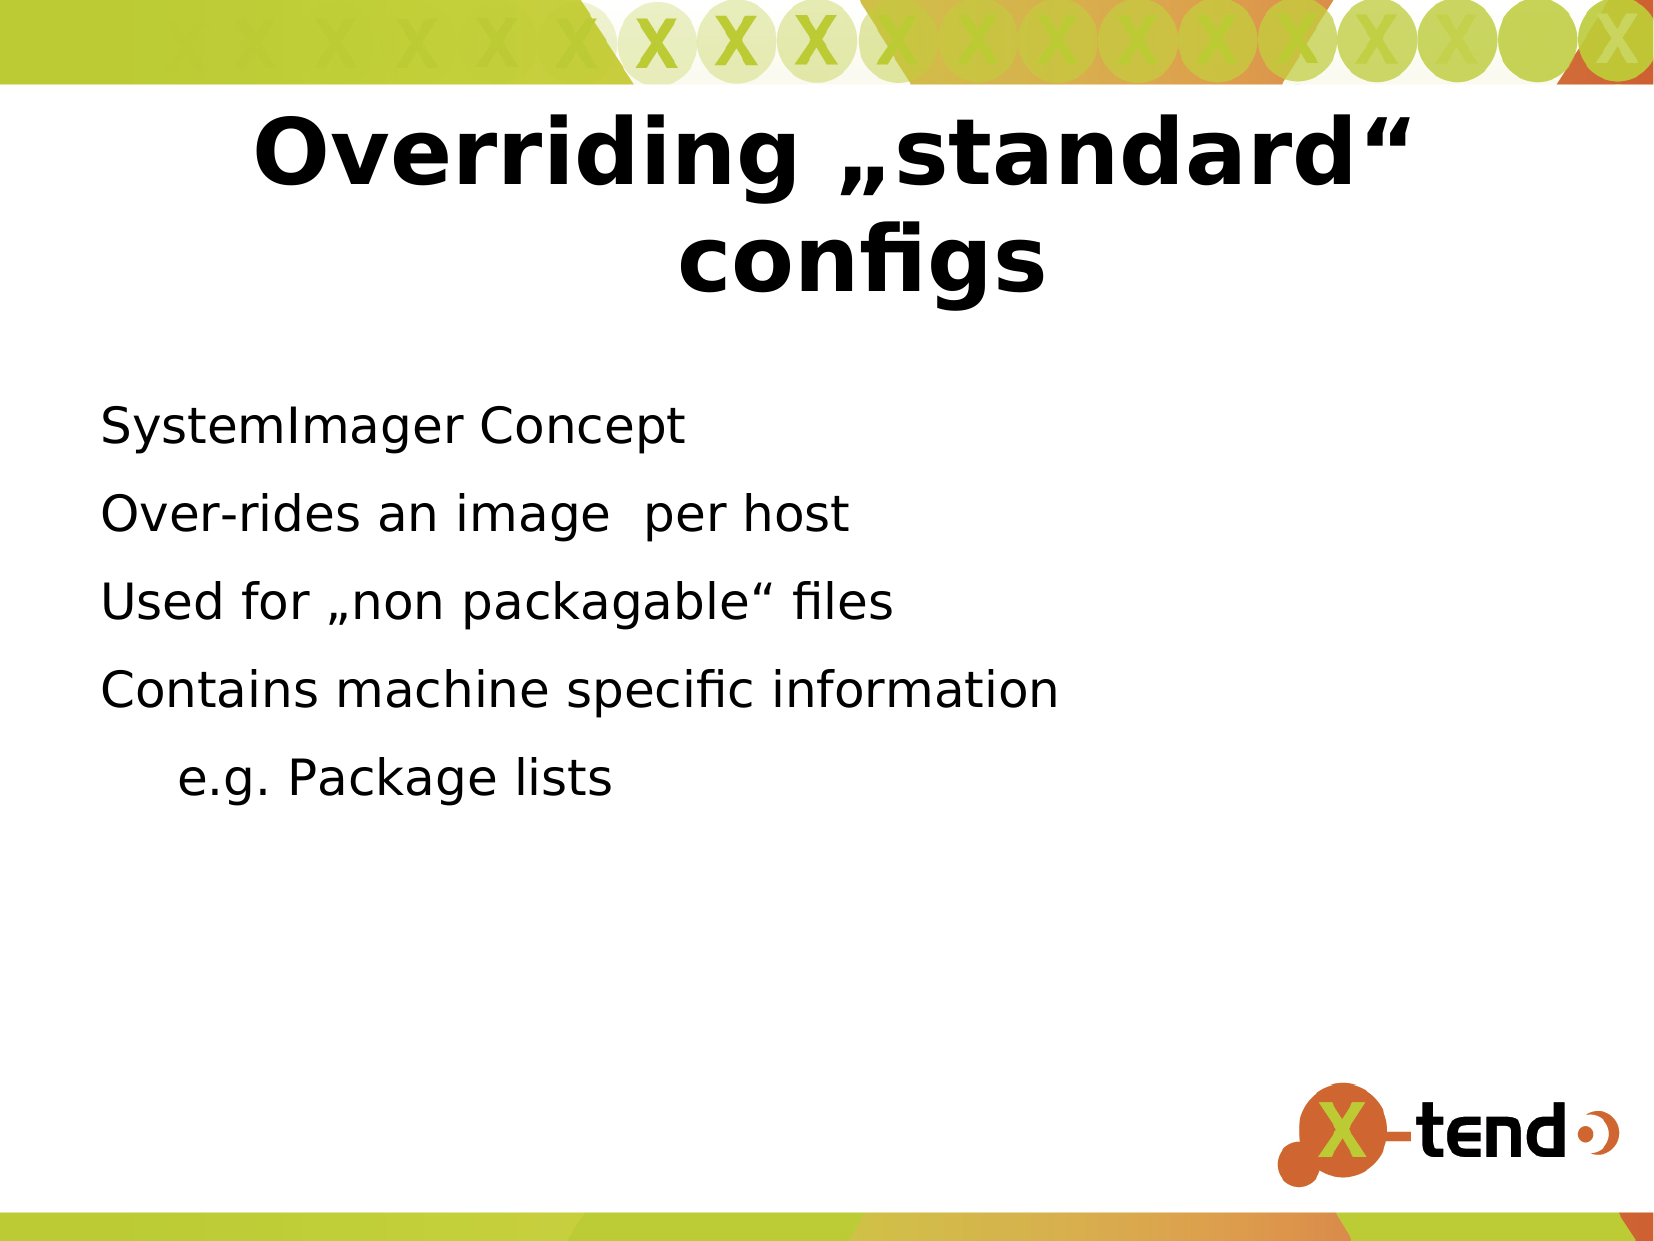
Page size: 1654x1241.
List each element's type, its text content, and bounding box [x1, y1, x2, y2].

list SystemImager Concept Over-rides an image per host Used for „non packagable“ files Contains machine specific information e.g. Package lists [82, 290, 1571, 1109]
title Overriding „standard“ configs [121, 99, 1534, 290]
picture [0, 0, 1654, 1241]
